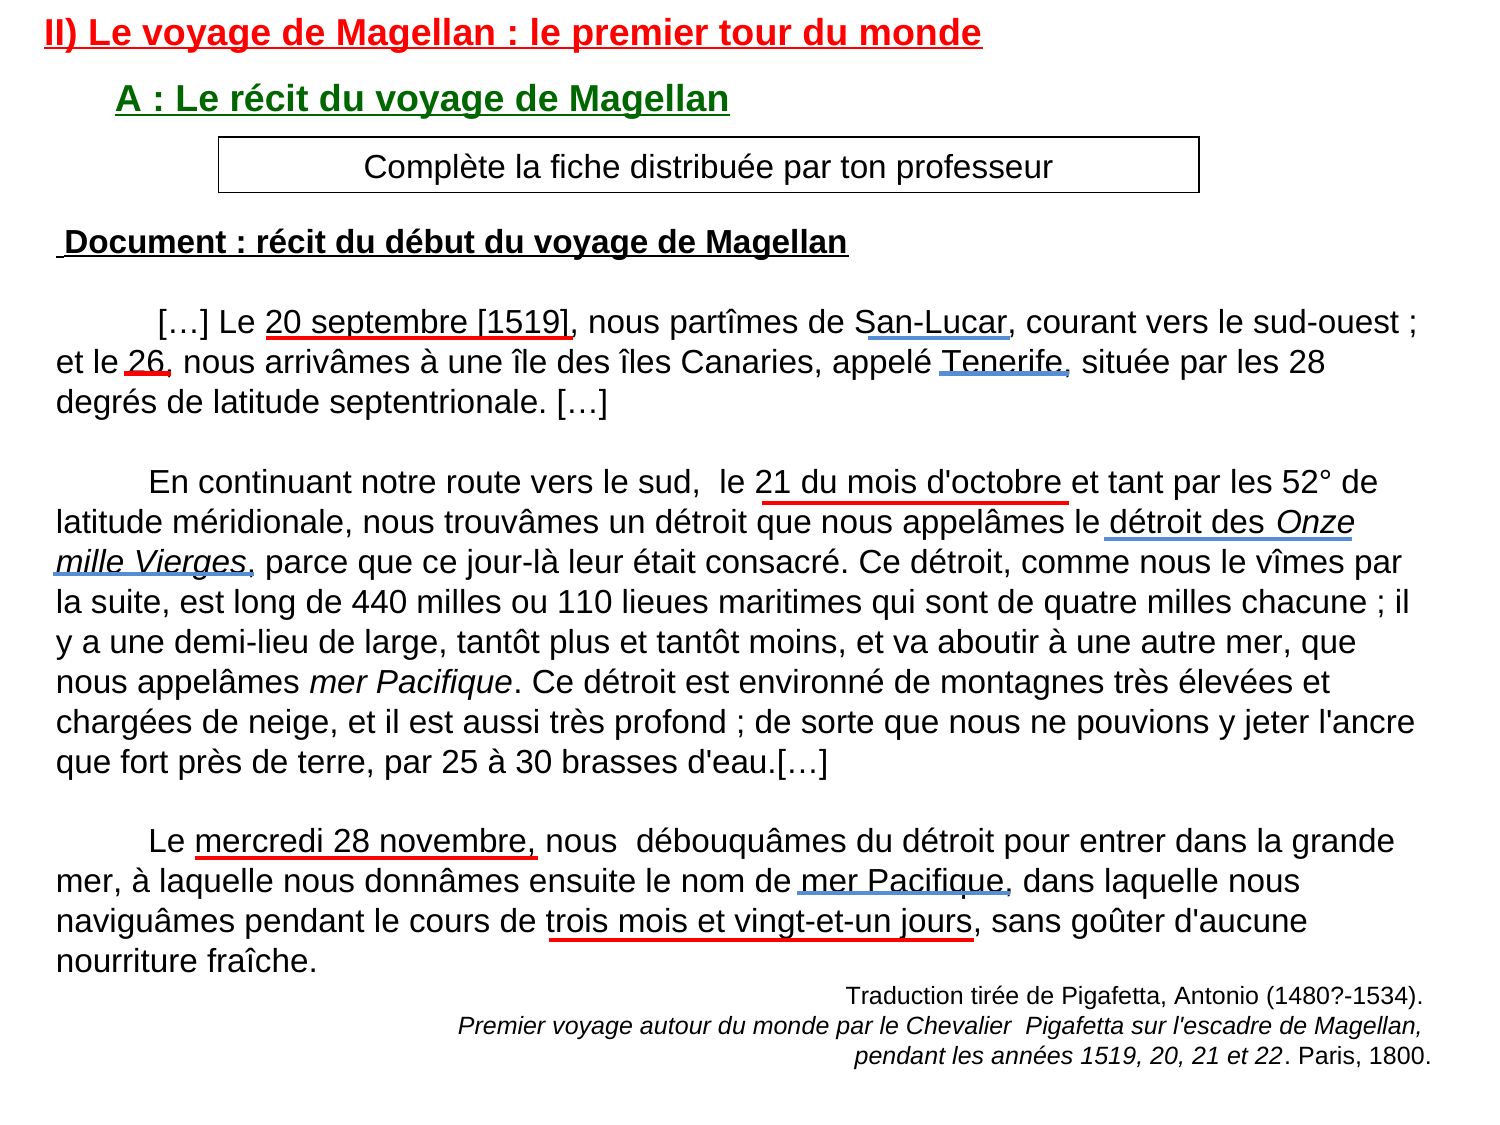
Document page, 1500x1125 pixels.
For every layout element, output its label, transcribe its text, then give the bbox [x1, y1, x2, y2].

text_box Complète la fiche distribuée par ton professeur [218, 137, 1199, 193]
text_box II) Le voyage de Magellan : le premier tour du monde [29, 0, 1400, 61]
text_box Document : récit du début du voyage de Magellan […] Le 20 septembre [1519], nous partîmes de San-Lucar, courant vers le sud-ouest ; et le 26, nous arrivâmes à une île des îles Canaries, appelé Tenerife, située par les 28 degrés de latitude septentrionale. […] En continuant notre route vers le sud, le 21 du mois d'octobre et tant par les 52° de latitude méridionale, nous trouvâmes un détroit que nous appelâmes le détroit des Onze mille Vierges, parce que ce jour-là leur était consacré. Ce détroit, comme nous le vîmes par la suite, est long de 440 milles ou 110 lieues maritimes qui sont de quatre milles chacune ; il y a une demi-lieu de large, tantôt plus et tantôt moins, et va aboutir à une autre mer, que nous appelâmes mer Pacifique. Ce détroit est environné de montagnes très élevées et chargées de neige, et il est aussi très profond ; de sorte que nous ne pouvions y jeter l'ancre que fort près de terre, par 25 à 30 brasses d'eau.[…] Le mercredi 28 novembre, nous débouquâmes du détroit pour entrer dans la grande mer, à laquelle nous donnâmes ensuite le nom de mer Pacifique, dans laquelle nous naviguâmes pendant le cours de trois mois et vingt-et-un jours, sans goûter d'aucune nourriture fraîche. Traduction tirée de Pigafetta, Antonio (1480?-1534). Premier voyage autour du monde par le Chevalier Pigafetta sur l'escadre de Magellan, pendant les années 1519, 20, 21 et 22. Paris, 1800. [41, 207, 1447, 1107]
text_box A : Le récit du voyage de Magellan [100, 66, 798, 127]
